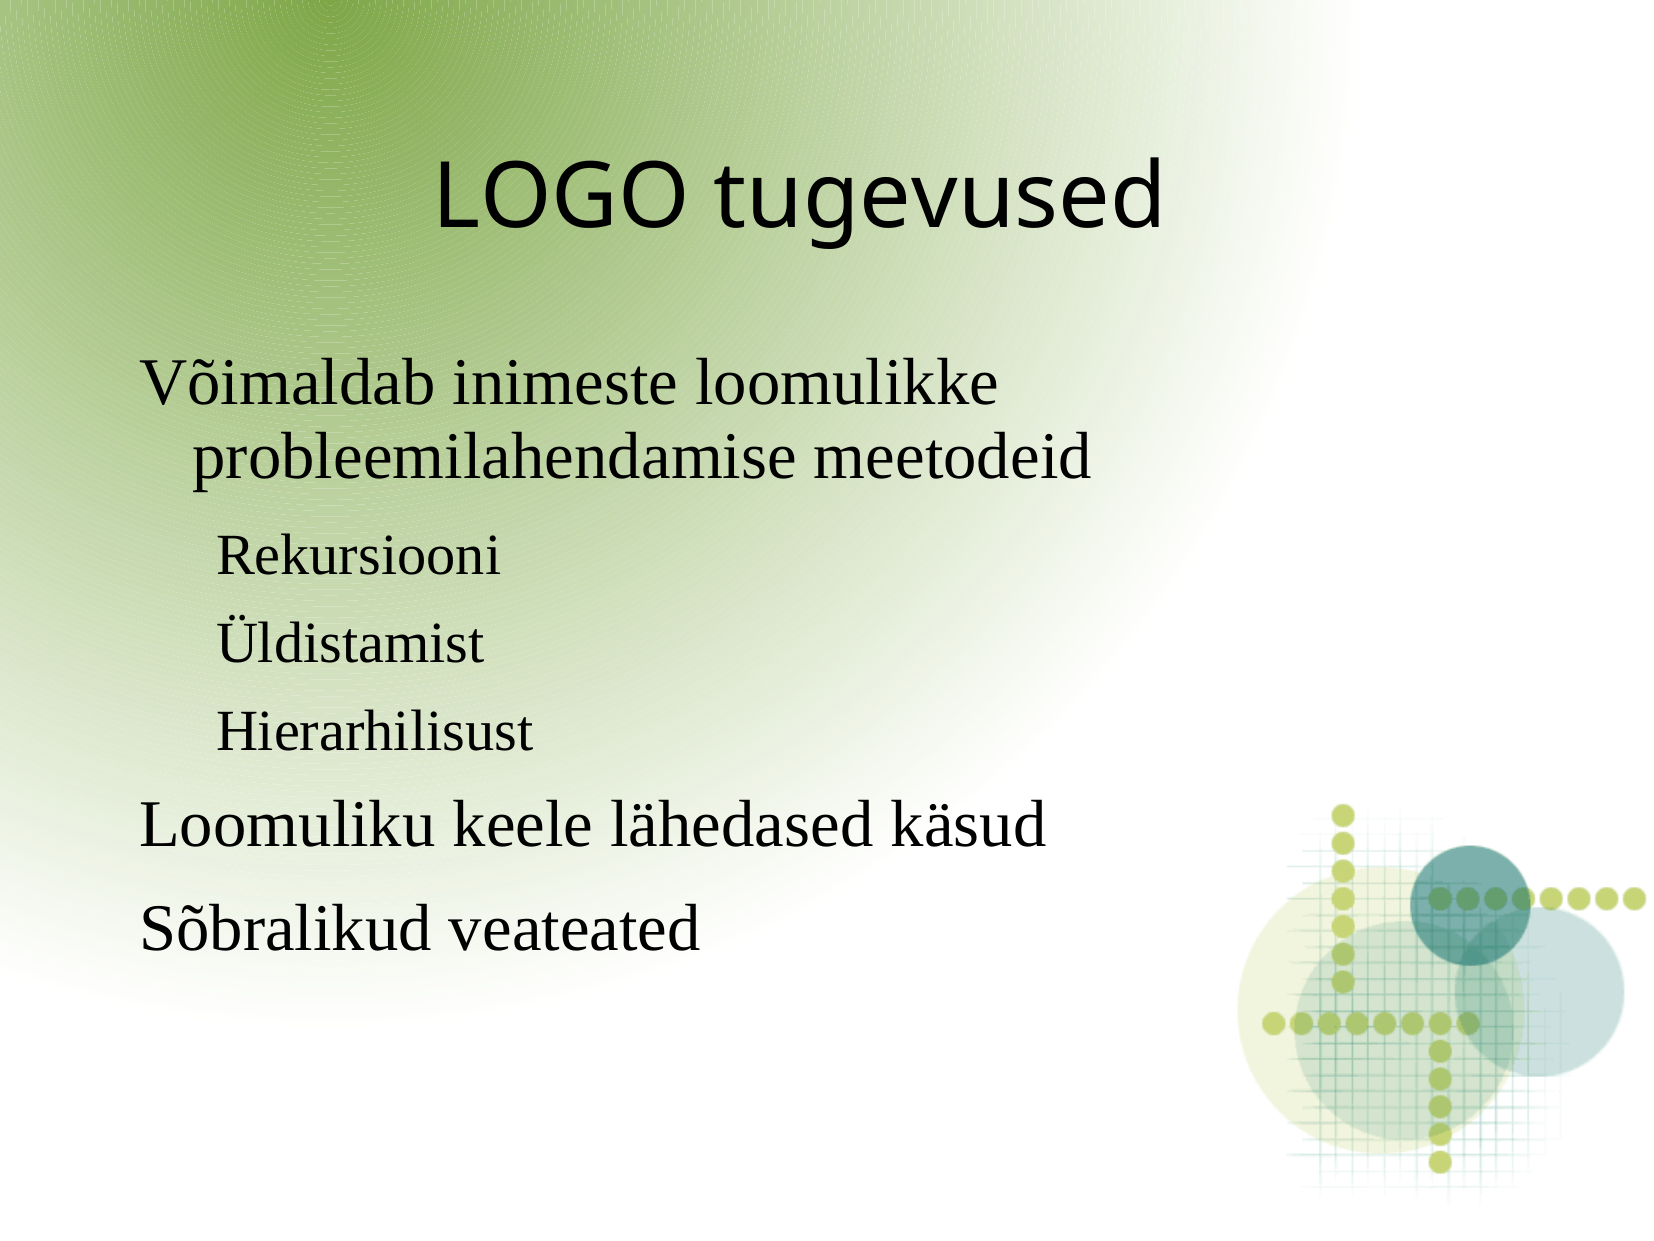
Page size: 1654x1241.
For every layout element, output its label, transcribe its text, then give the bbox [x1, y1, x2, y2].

picture [1224, 792, 1654, 1211]
list Võimaldab inimeste loomulikke probleemilahendamise meetodeid Rekursiooni Üldistamist Hierarhilisust Loomuliku keele lähedased käsud Sõbralikud veateated [121, 344, 1534, 1127]
title LOGO tugevused [93, 88, 1506, 296]
